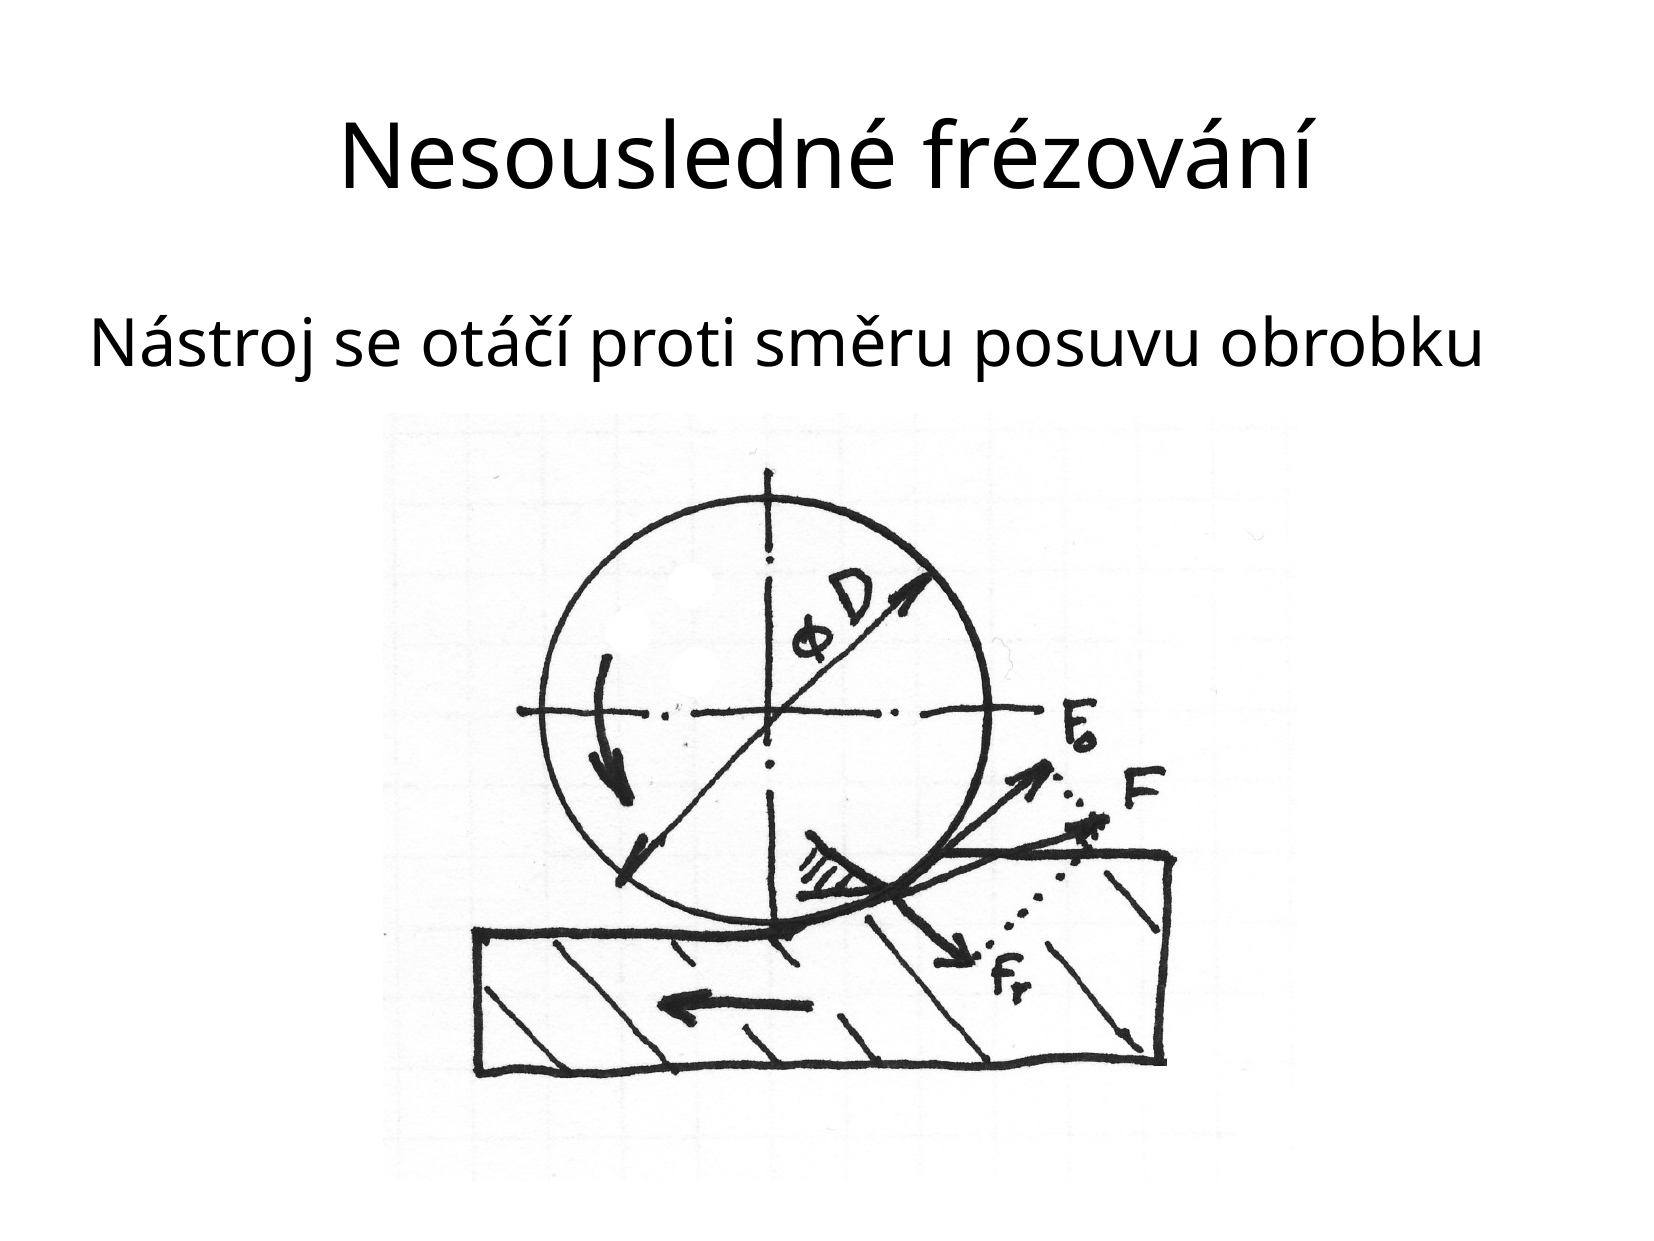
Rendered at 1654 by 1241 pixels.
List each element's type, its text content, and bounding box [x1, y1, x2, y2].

list Nástroj se otáčí proti směru posuvu obrobku [88, 295, 1571, 1114]
picture [383, 413, 1297, 1182]
title Nesousledné frézování [82, 49, 1571, 257]
